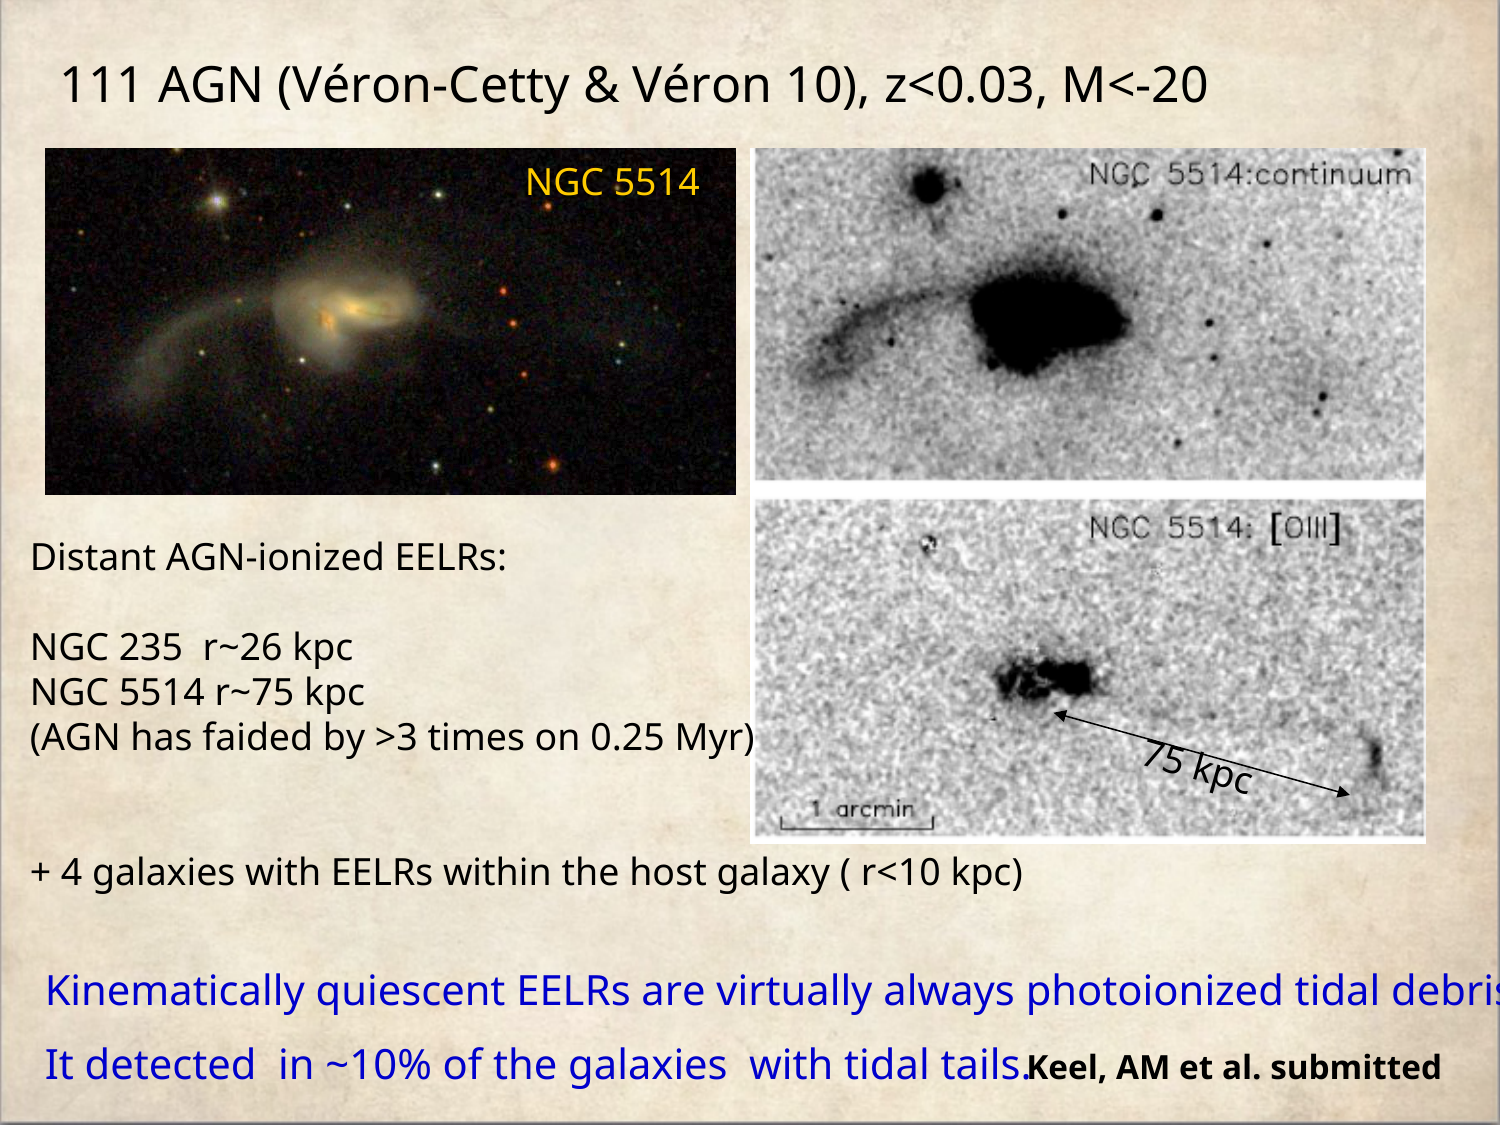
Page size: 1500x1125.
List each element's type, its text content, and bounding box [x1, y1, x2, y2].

text_box 75 kpc [1064, 657, 1390, 844]
picture [0, 0, 1500, 1125]
text_box Keel, AM et al. submitted [1011, 1038, 1500, 1125]
text_box NGC 5514 [510, 150, 727, 211]
title 111 AGN (Véron-Cetty & Véron 10), z<0.03, M<-20 [59, 45, 1409, 120]
text_box Kinematically quiescent EELRs are virtually always photoionized tidal debris! It detected in ~10% of the galaxies with tidal tails. [30, 956, 1480, 1096]
text_box Distant AGN-ionized EELRs: NGC 235 r~26 kpc NGC 5514 r~75 kpc (AGN has faided by >3 times on 0.25 Myr) + 4 galaxies with EELRs within the host galaxy ( r<10 kpc) [15, 525, 1021, 991]
